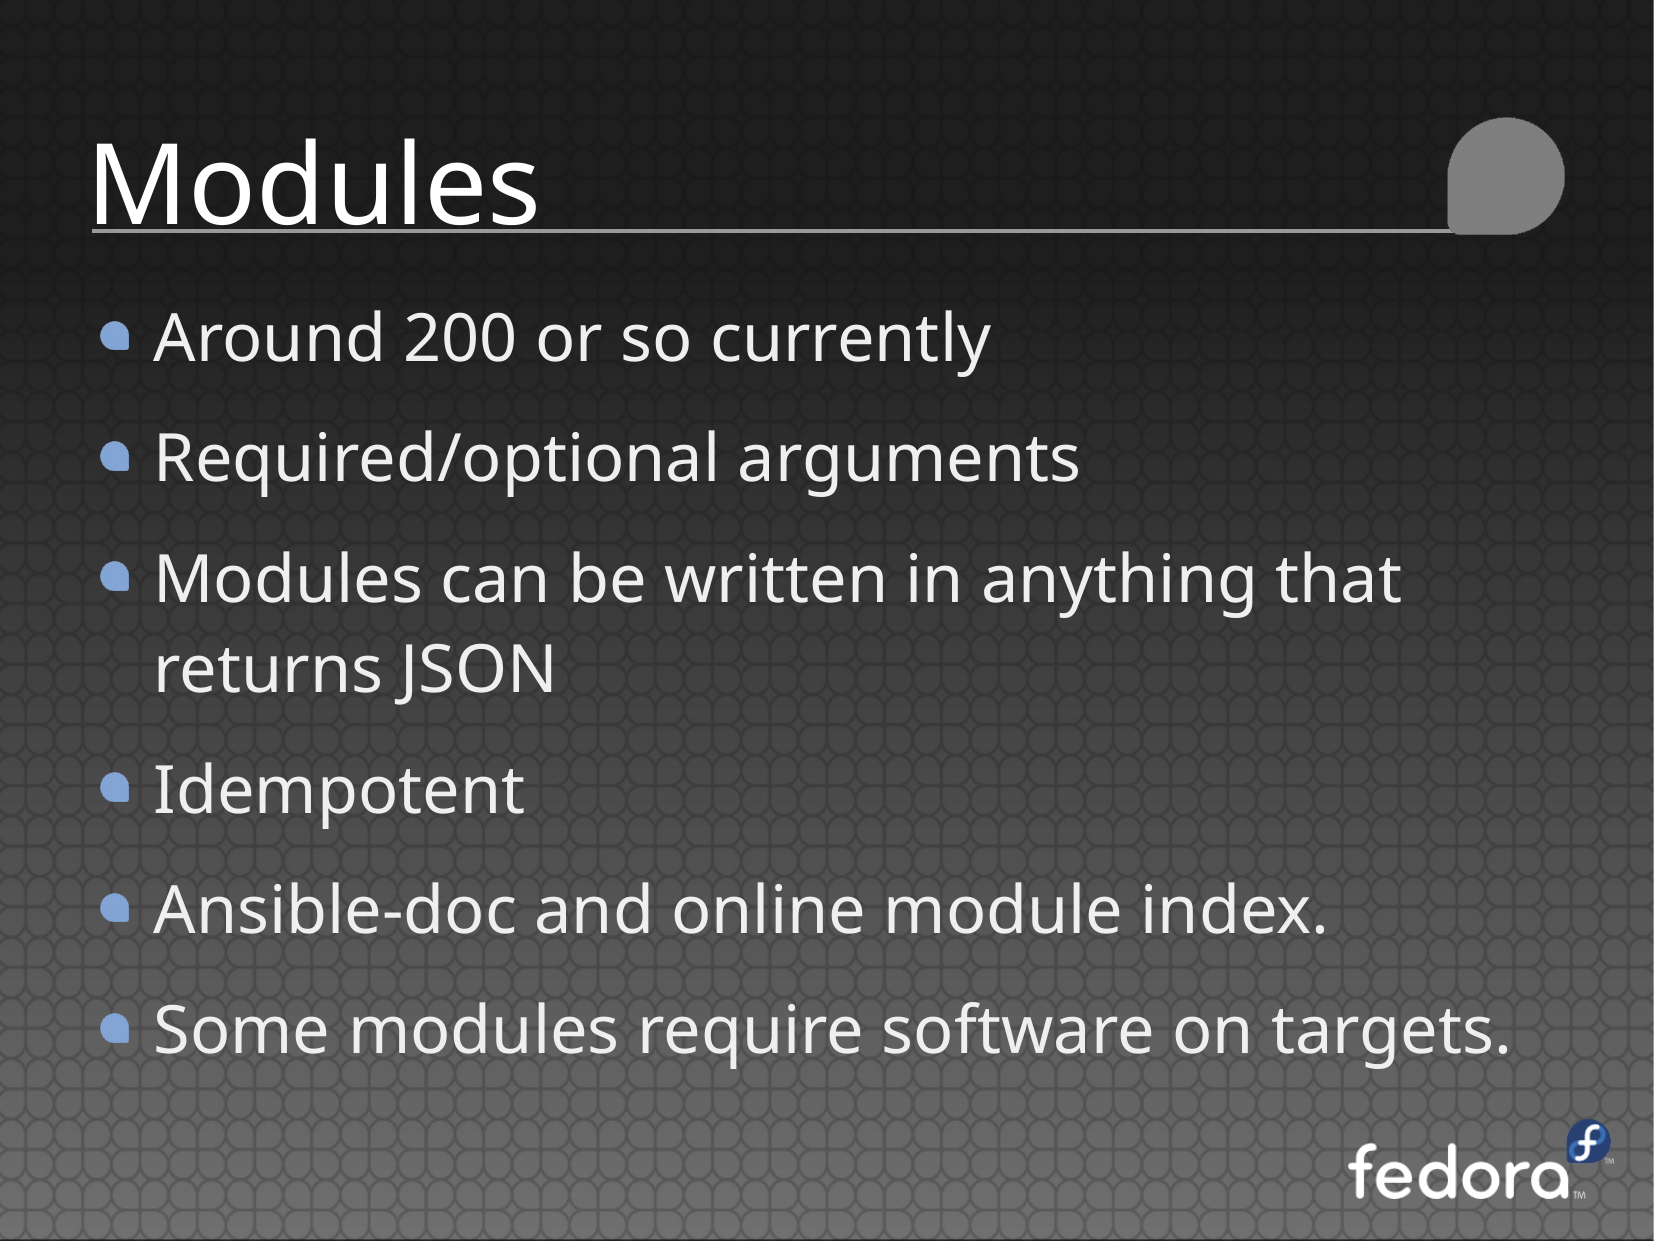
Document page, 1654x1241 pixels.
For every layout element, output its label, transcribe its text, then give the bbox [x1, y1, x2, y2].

list Around 200 or so currently Required/optional arguments Modules can be written in anything that returns JSON Idempotent Ansible-doc and online module index. Some modules require software on targets. [82, 290, 1571, 1010]
picture [0, 0, 1654, 1241]
title Modules [86, 112, 1576, 249]
